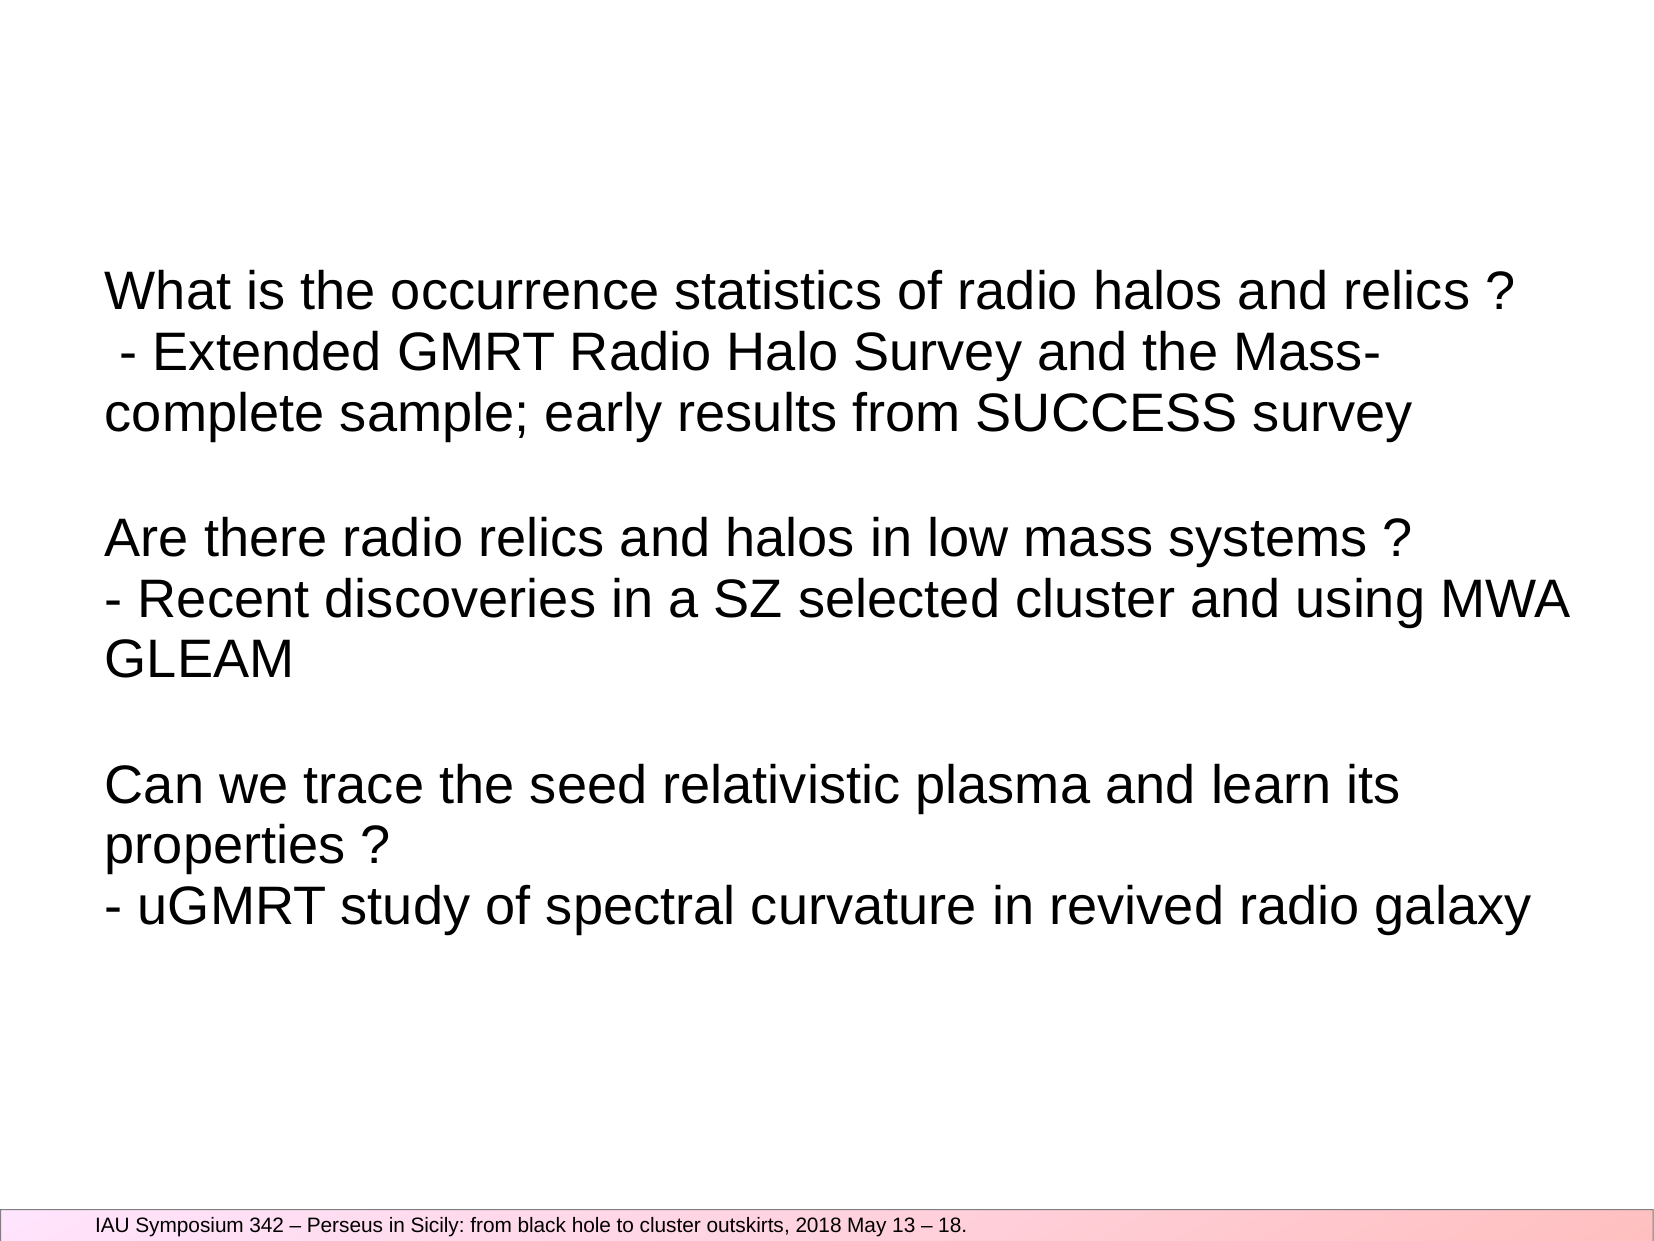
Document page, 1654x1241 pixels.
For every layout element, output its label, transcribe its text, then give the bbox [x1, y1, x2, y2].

text_box What is the occurrence statistics of radio halos and relics ? - Extended GMRT Radio Halo Survey and the Mass-complete sample; early results from SUCCESS survey Are there radio relics and halos in low mass systems ? - Recent discoveries in a SZ selected cluster and using MWA GLEAM Can we trace the seed relativistic plasma and learn its properties ? - uGMRT study of spectral curvature in revived radio galaxy [90, 253, 1606, 1074]
